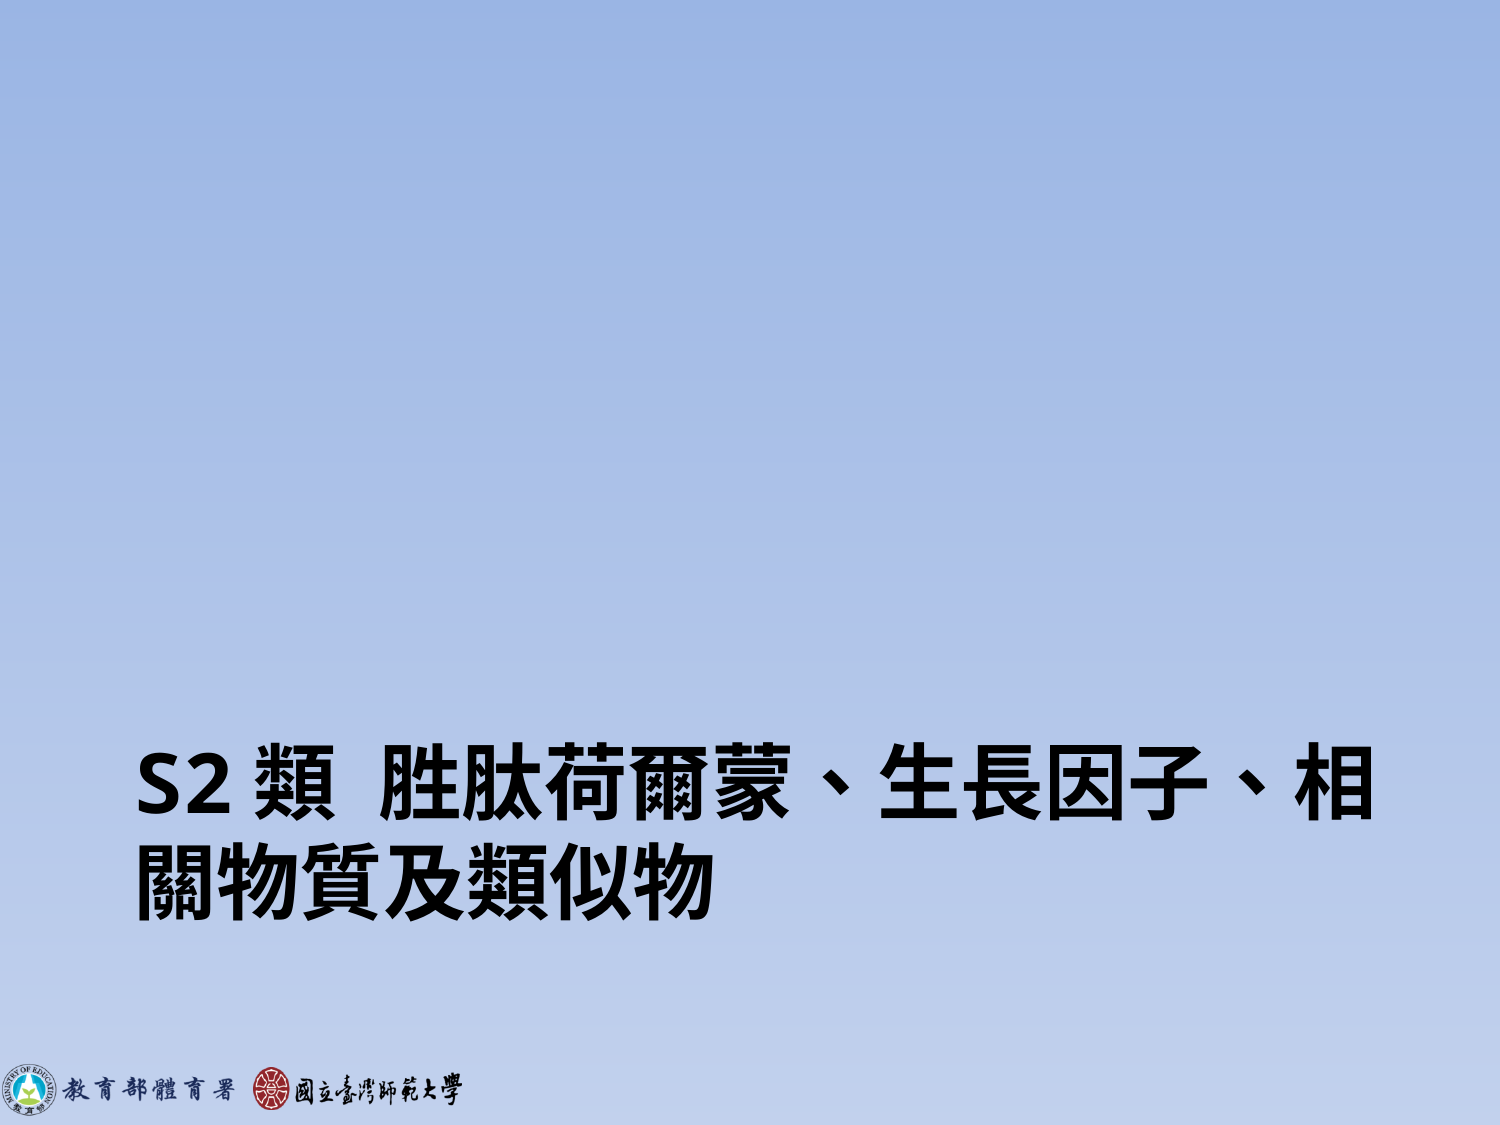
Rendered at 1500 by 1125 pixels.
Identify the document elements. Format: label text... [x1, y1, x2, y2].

title S2類 胜肽荷爾蒙、生長因子、相關物質及類似物 [118, 722, 1394, 947]
